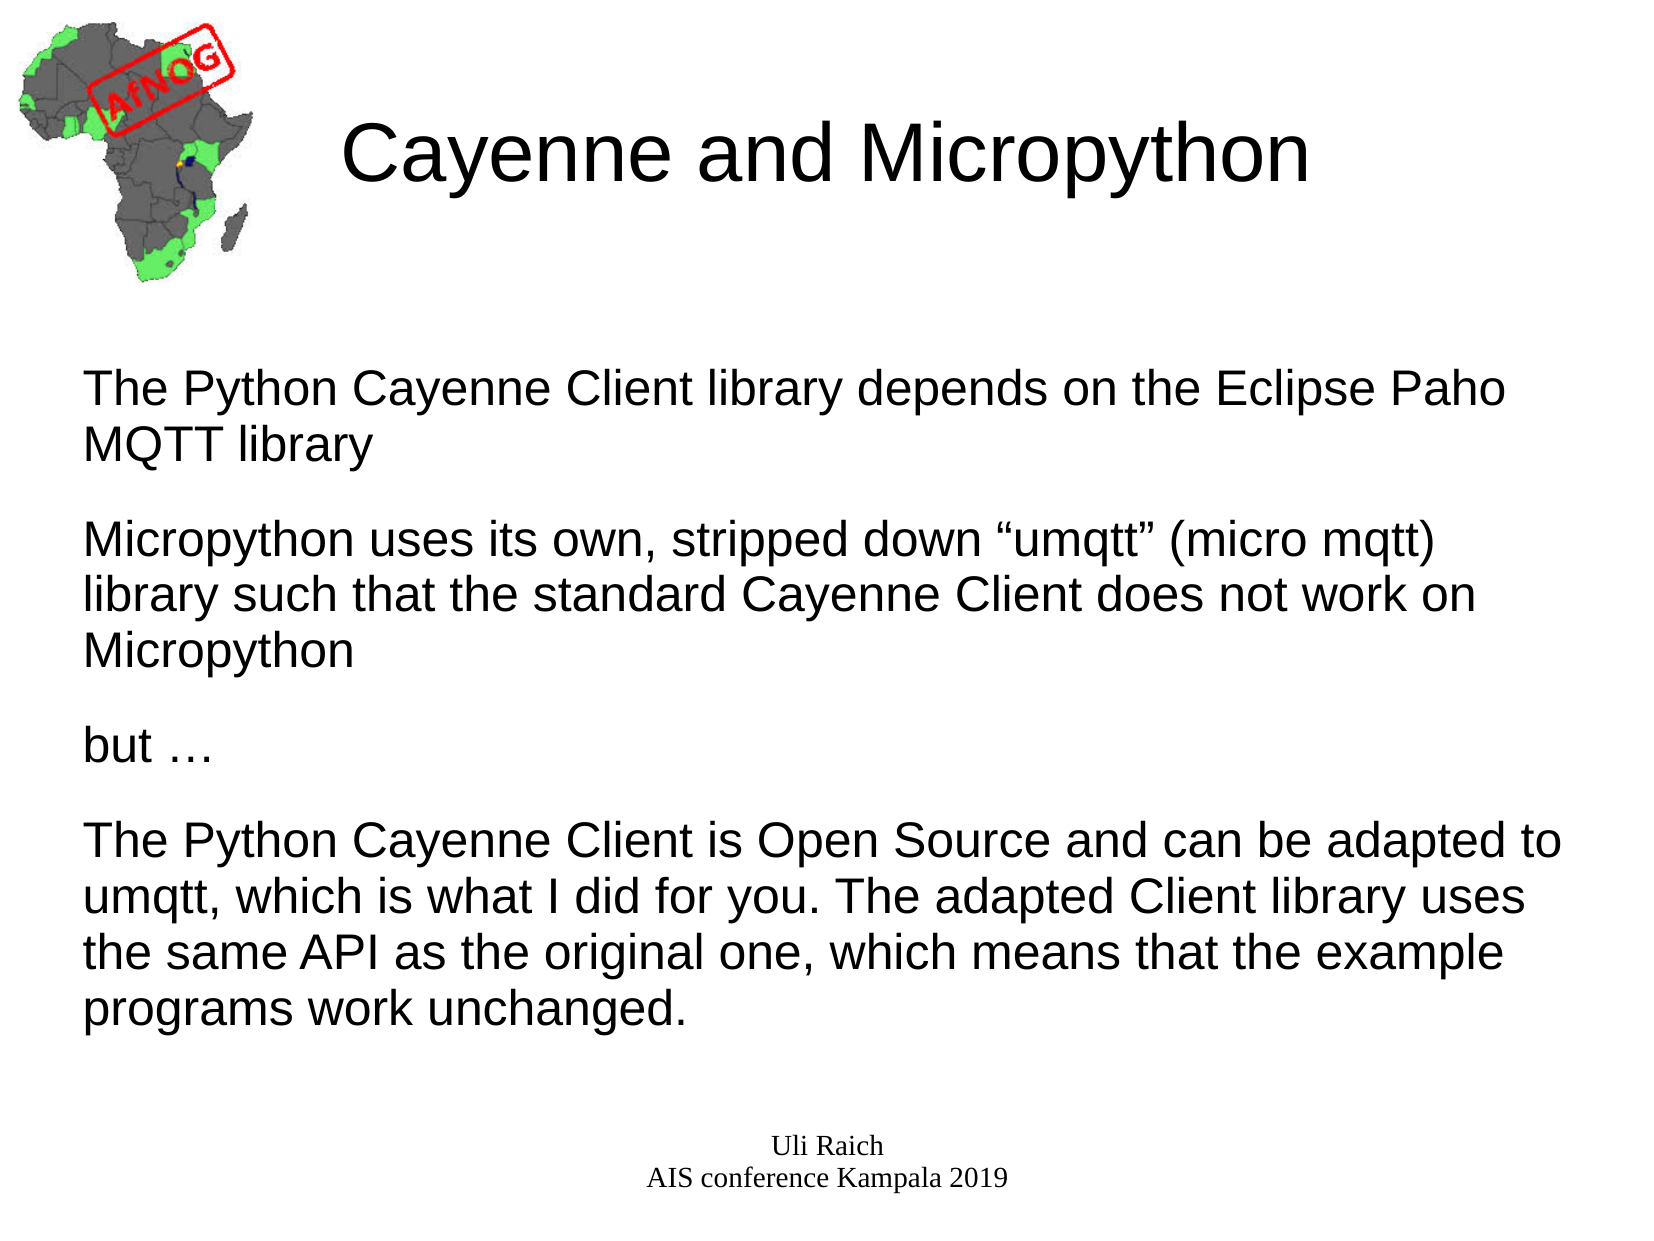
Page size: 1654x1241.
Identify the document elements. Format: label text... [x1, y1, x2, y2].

list The Python Cayenne Client library depends on the Eclipse Paho MQTT library Micropython uses its own, stripped down “umqtt” (micro mqtt) library such that the standard Cayenne Client does not work on Micropython but … The Python Cayenne Client is Open Source and can be adapted to umqtt, which is what I did for you. The adapted Client library uses the same API as the original one, which means that the example programs work unchanged. [82, 360, 1571, 1080]
title Cayenne and Micropython [82, 49, 1571, 257]
picture [9, 0, 259, 291]
